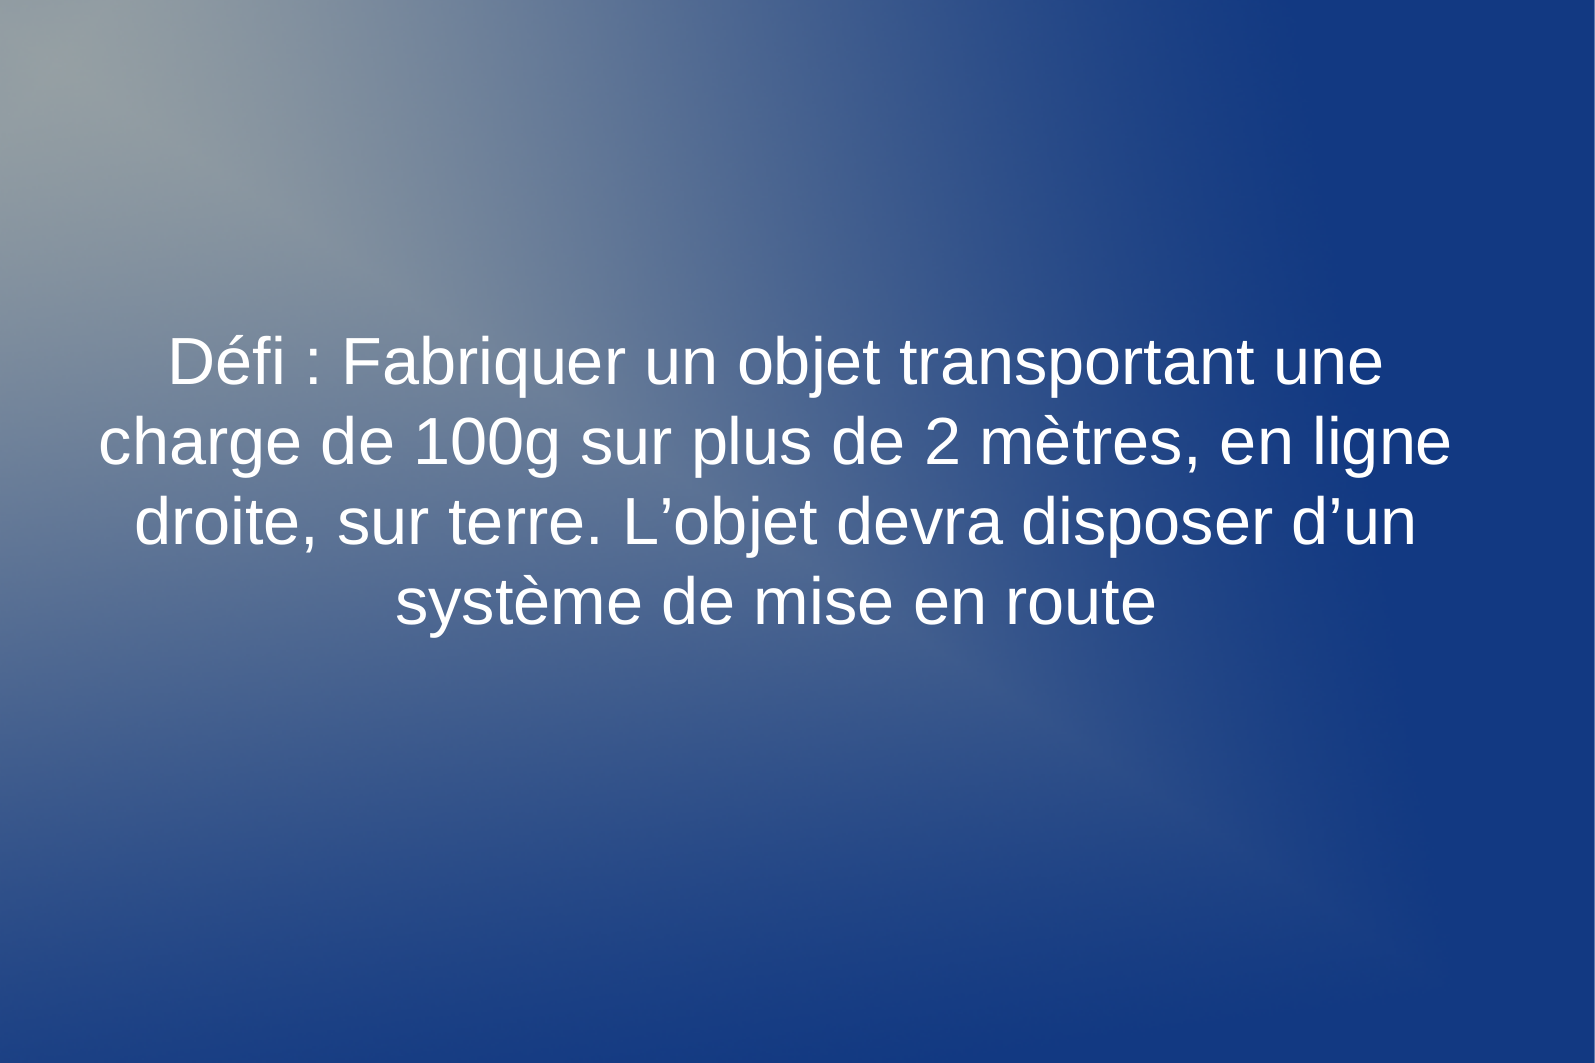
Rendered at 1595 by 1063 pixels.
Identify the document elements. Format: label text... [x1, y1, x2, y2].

title Défi : Fabriquer un objet transportant une charge de 100g sur plus de 2 mètres, en ligne droite, sur terre. L’objet devra disposer d’un système de mise en route [59, 305, 1495, 650]
